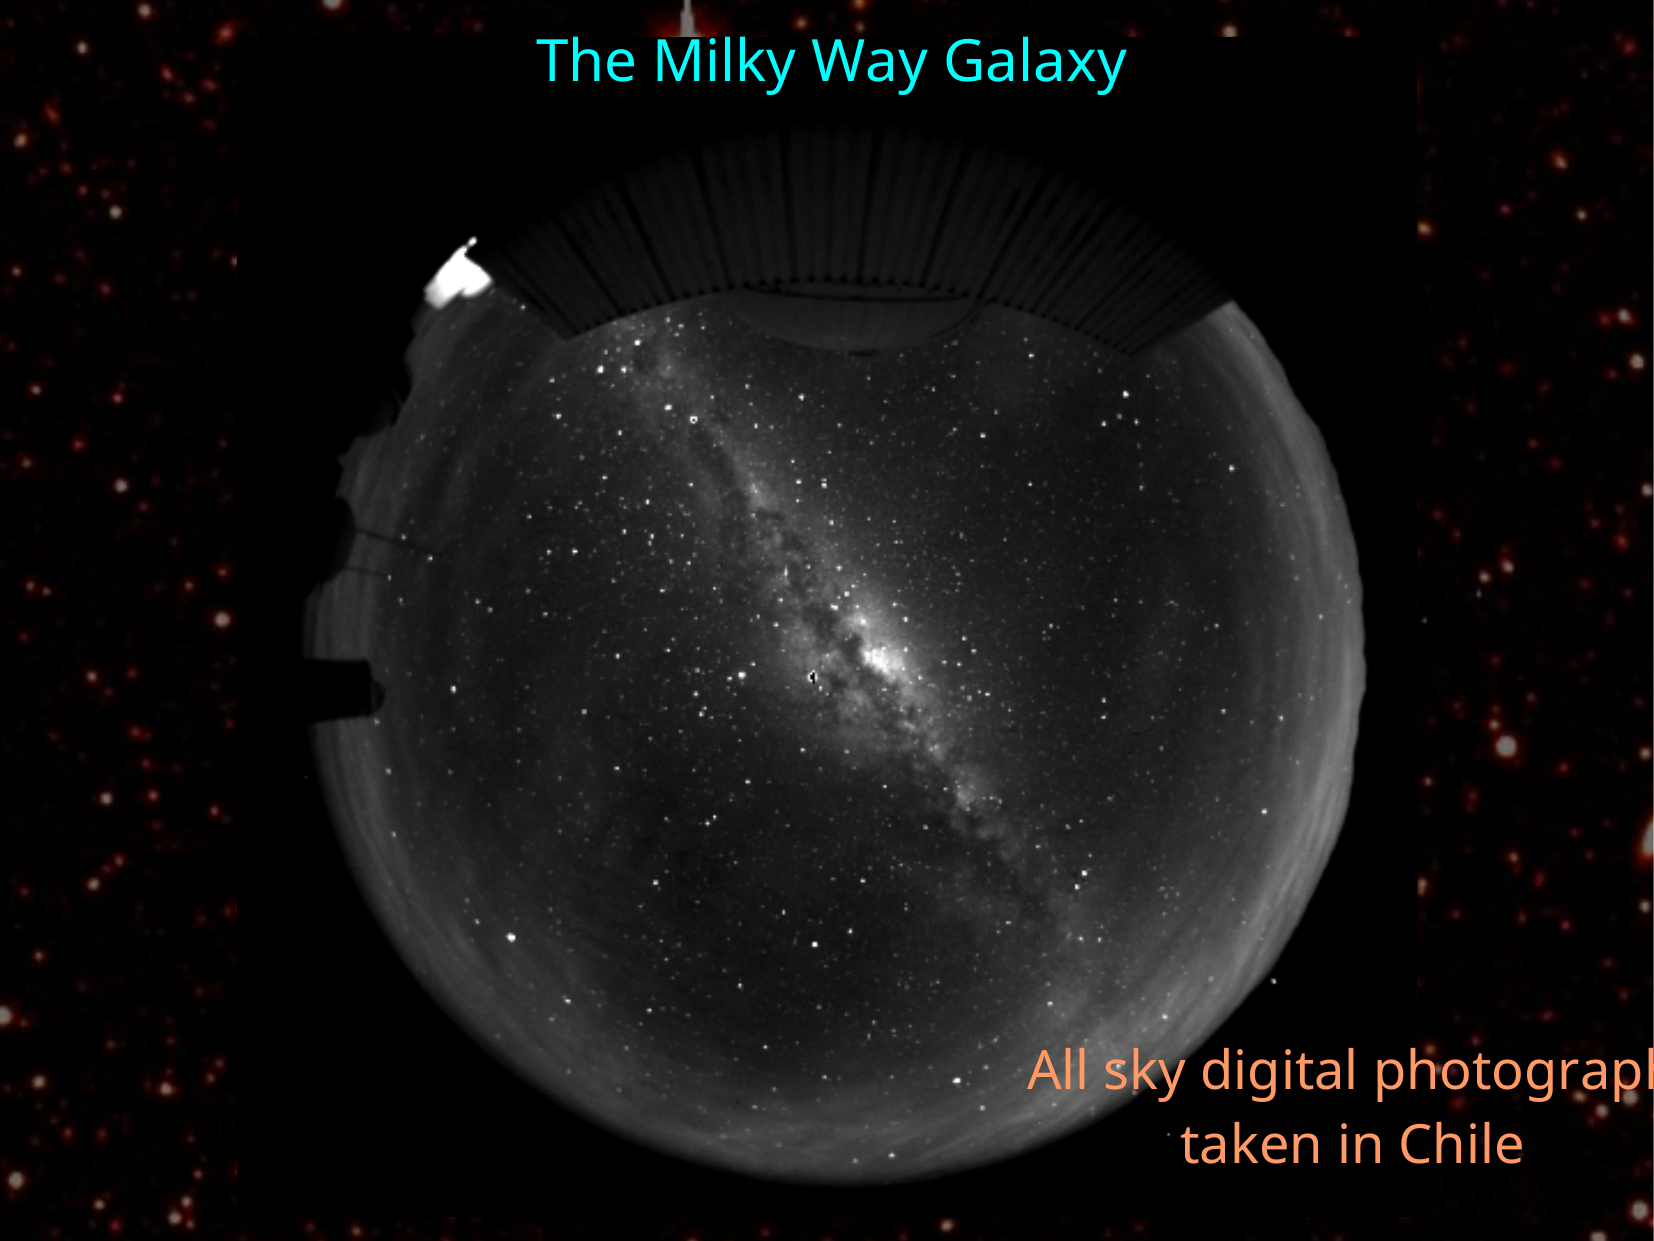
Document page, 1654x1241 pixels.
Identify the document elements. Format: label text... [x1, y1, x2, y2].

picture [0, 0, 1654, 1241]
text_box All sky digital photograph taken in Chile [1027, 1031, 1632, 1206]
text_box The Milky Way Galaxy [536, 19, 1118, 113]
